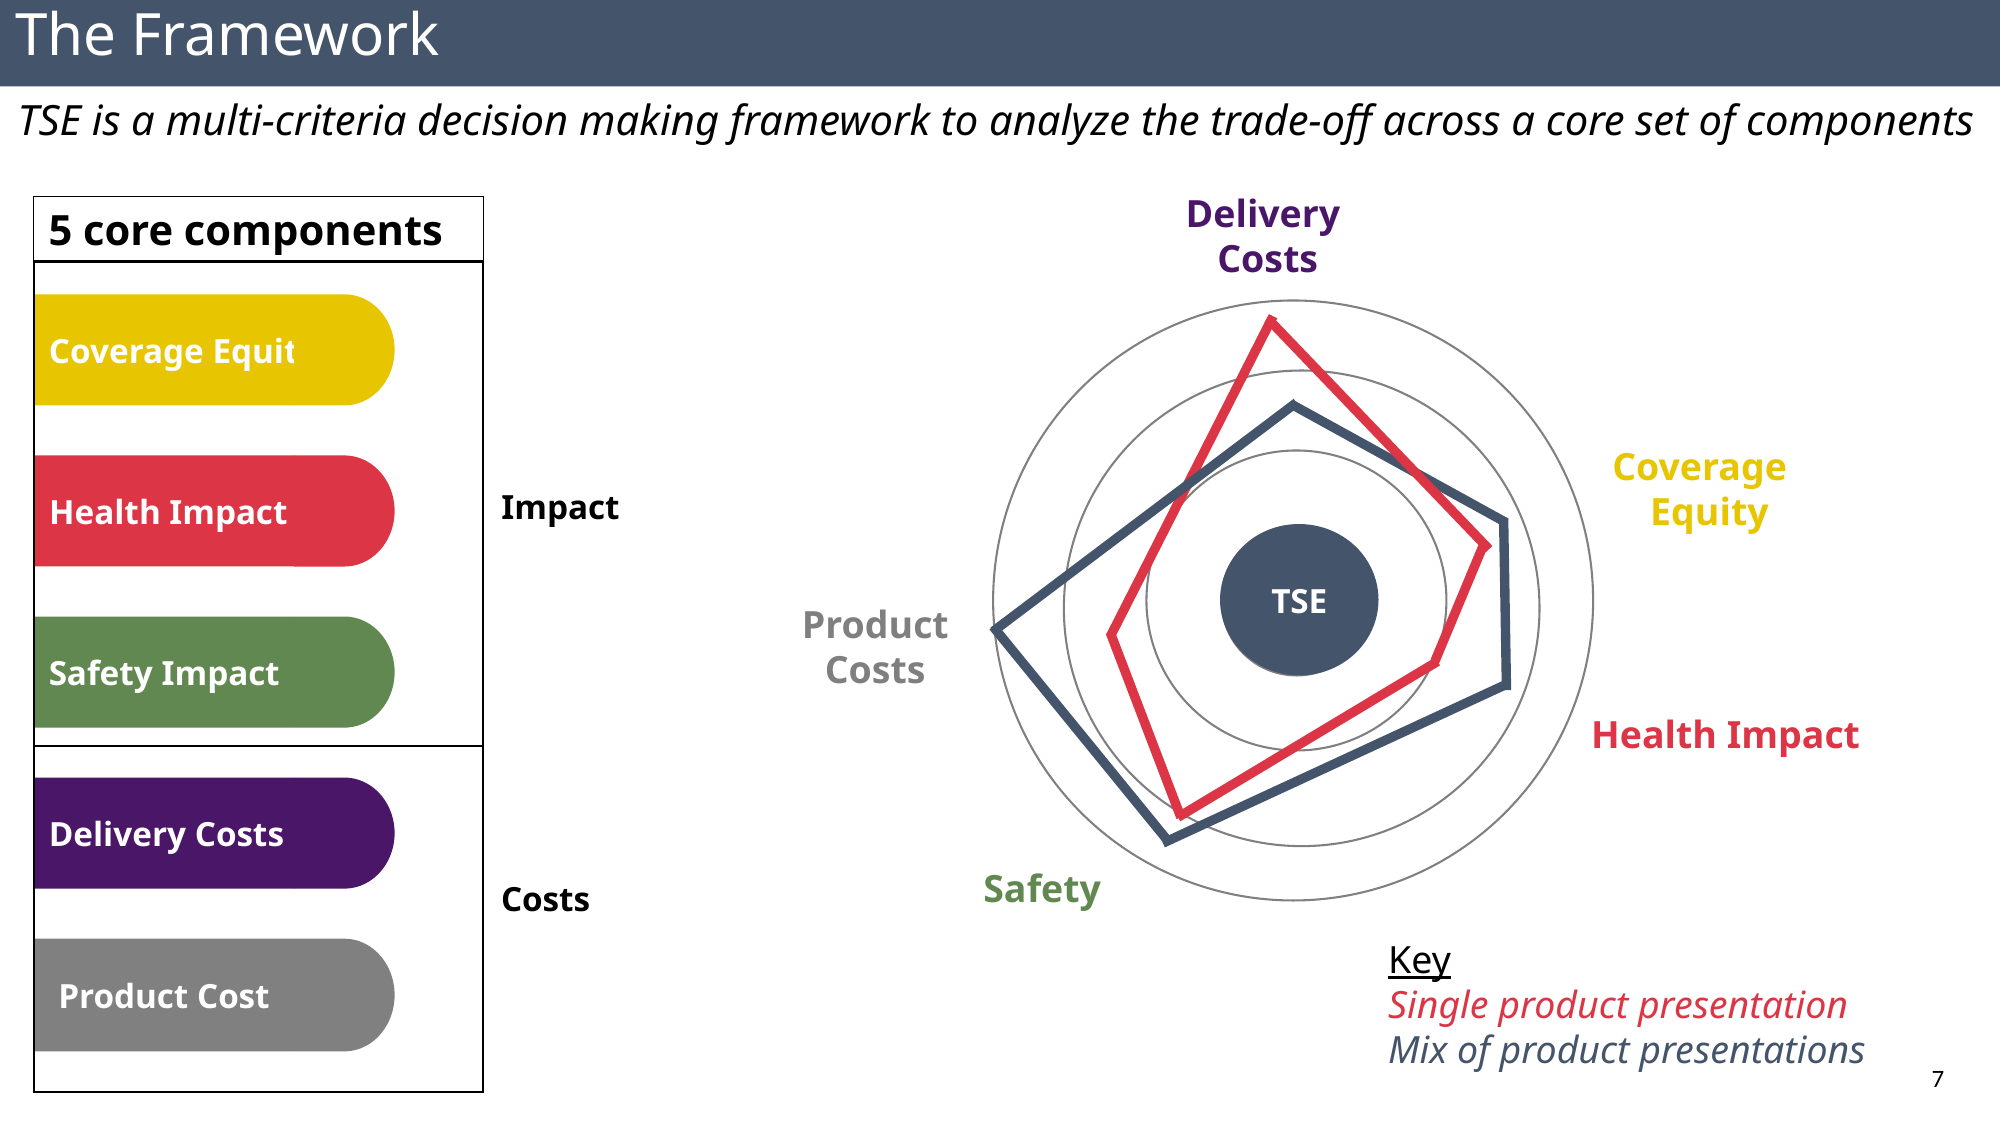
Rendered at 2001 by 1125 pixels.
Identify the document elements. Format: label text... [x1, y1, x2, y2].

text_box [294, 777, 395, 889]
text_box Delivery Costs [1115, 168, 1420, 301]
text_box Impact [486, 453, 665, 565]
text_box Product Costs [995, 580, 1004, 622]
text_box TSE is a multi-criteria decision making framework to analyze the trade-off across a core set of components [2, 86, 2000, 152]
text_box [294, 938, 395, 1052]
text_box 5 core components [33, 196, 484, 261]
text_box Safety [1156, 865, 1198, 883]
text_box TSE [1220, 524, 1379, 676]
slide_number <number> [1901, 1047, 1983, 1108]
text_box Safety [886, 865, 1198, 943]
text_box Key Single product presentation Mix of product presentations [1388, 935, 1901, 1111]
text_box Health Impact [1590, 665, 1861, 803]
text_box Health Impact [35, 455, 294, 567]
text_box Coverage Equity [1528, 417, 1589, 566]
text_box Safety Impact [35, 616, 294, 728]
text_box Product Costs [746, 580, 1004, 712]
text_box Product Cost [35, 938, 294, 1052]
text_box [294, 455, 395, 567]
text_box The Framework [0, 0, 2000, 87]
text_box Costs [485, 845, 664, 957]
text_box Coverage Equity [35, 294, 294, 406]
text_box Delivery Costs [35, 777, 294, 889]
text_box [294, 616, 395, 728]
text_box Coverage Equity [1528, 410, 1891, 566]
text_box [294, 294, 395, 406]
